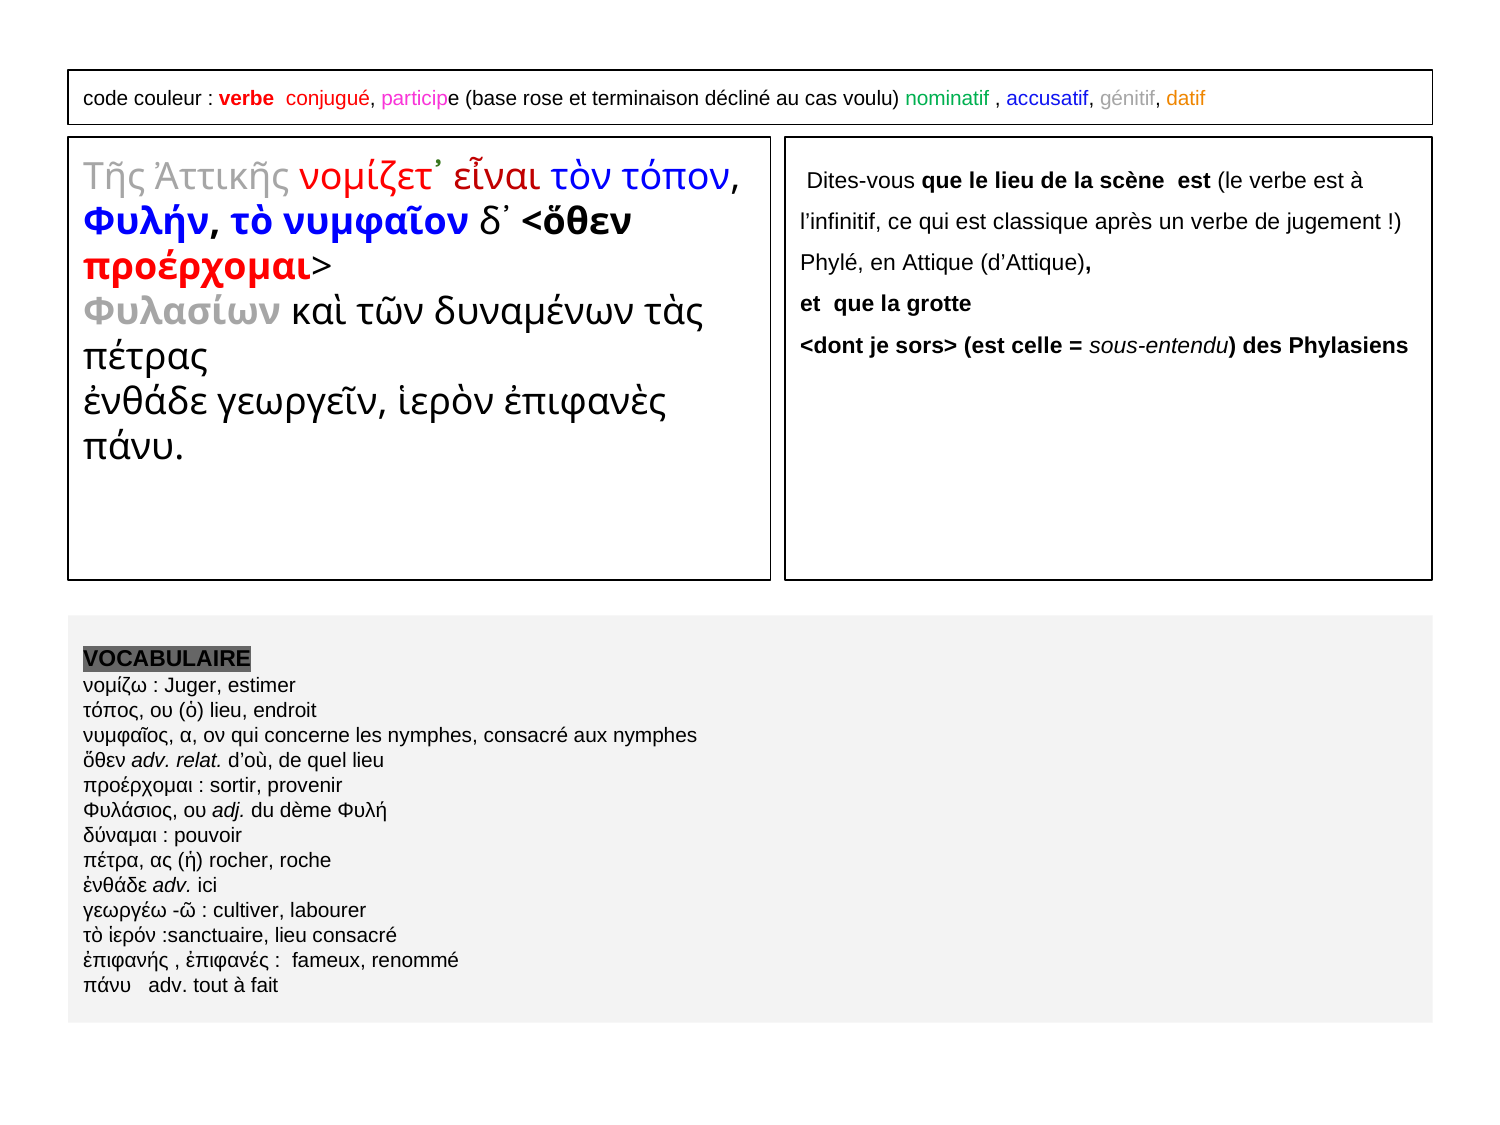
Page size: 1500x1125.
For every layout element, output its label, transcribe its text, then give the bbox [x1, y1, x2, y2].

text_box Τῆς Ἀττικῆς νομίζετ᾽ εἶναι τὸν τόπον, Φυλήν, τὸ νυμφαῖον δ᾽ <ὅθεν προέρχομαι> Φυλασίων καὶ τῶν δυναμένων τὰς πέτρας ἐνθάδε γεωργεῖν, ἱερὸν ἐπιφανὲς πάνυ. [68, 136, 771, 581]
text_box Dites-vous que le lieu de la scène est (le verbe est à l’infinitif, ce qui est classique après un verbe de jugement !) Phylé, en Attique (d’Attique), et que la grotte <dont je sors> (est celle = sous-entendu) des Phylasiens [785, 136, 1432, 581]
text_box VOCABULAIRE νομίζω : Juger, estimer τόπος, ου (ὁ) lieu, endroit νυμφαῖος, α, ον qui concerne les nymphes, consacré aux nymphes ὅθεν adv. relat. d’où, de quel lieu προέρχομαι : sortir, provenir Φυλάσιος, ου adj. du dème Φυλή δύναμαι : pouvoir πέτρα, ας (ἡ) rocher, roche ἐνθάδε adv. ici γεωργέω -ῶ : cultiver, labourer τὸ ἱερόν :sanctuaire, lieu consacré ἐπιφανής , ἐπιφανές : fameux, renommé πάνυ adv. tout à fait [68, 615, 1433, 1023]
text_box code couleur : verbe conjugué, participe (base rose et terminaison décliné au cas voulu) nominatif , accusatif, génitif, datif [68, 70, 1433, 125]
